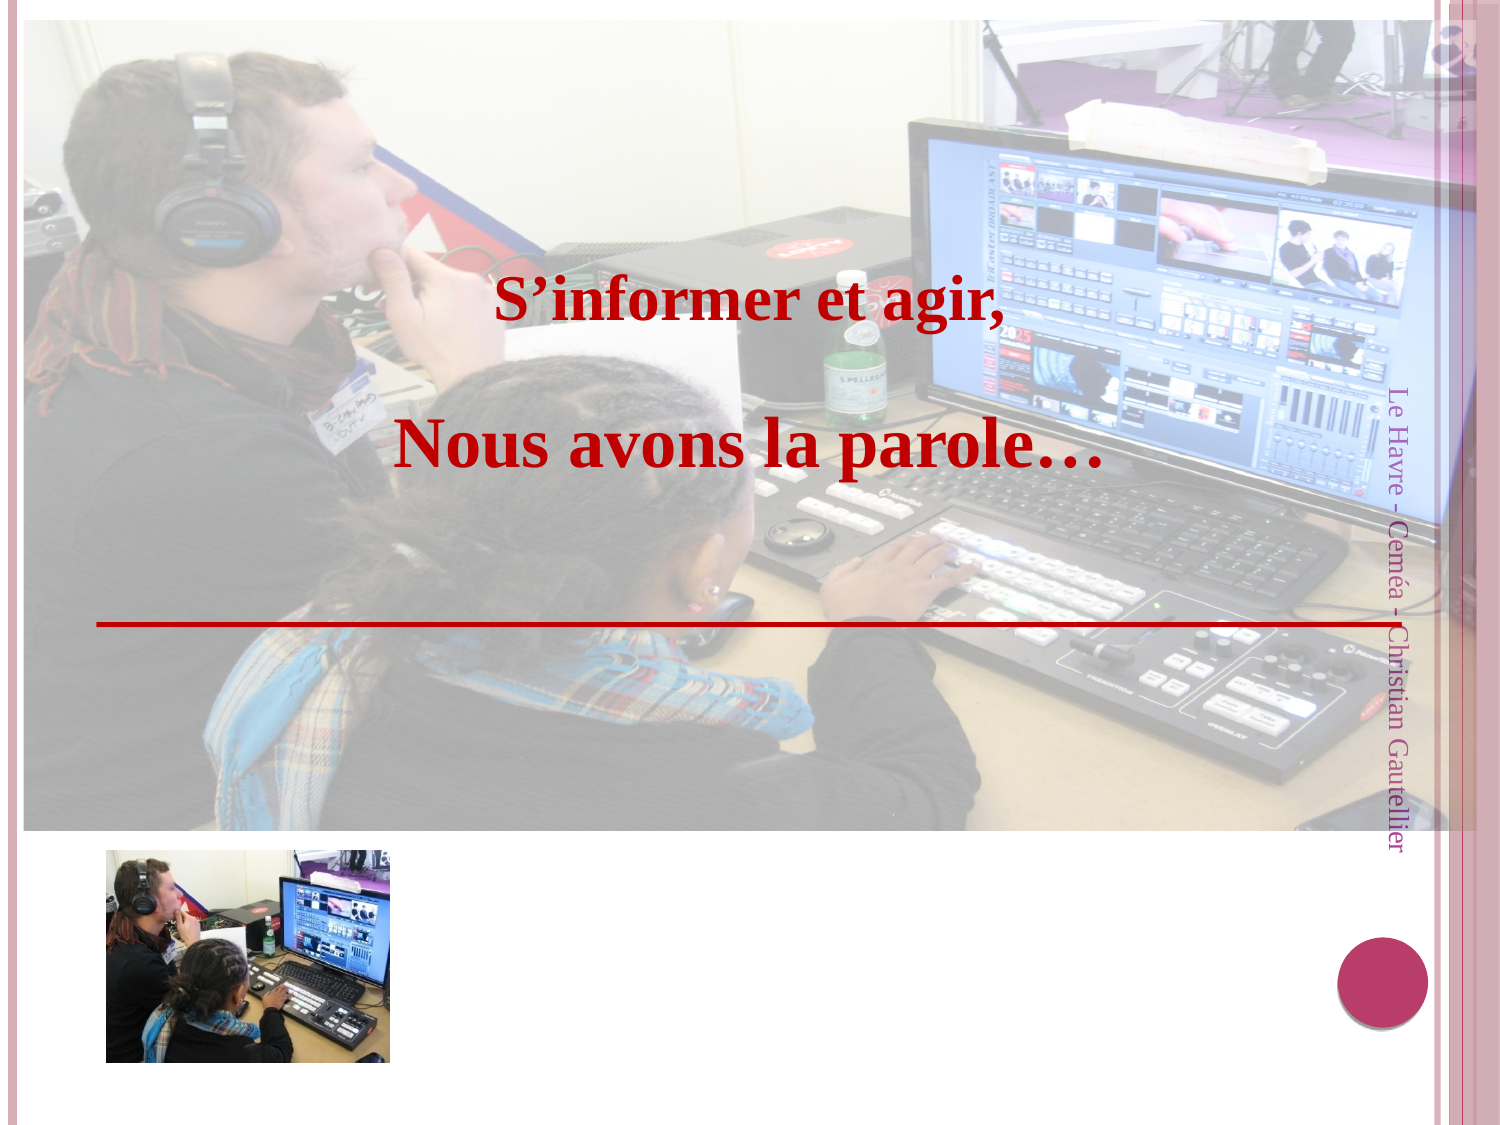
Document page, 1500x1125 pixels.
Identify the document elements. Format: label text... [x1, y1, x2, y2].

picture [106, 850, 390, 1063]
footer Le Havre - Ceméa - Christian Gautellier [1379, 831, 1440, 906]
text_box S’informer et agir, Nous avons la parole… ____________________________________ [23, 20, 1477, 831]
